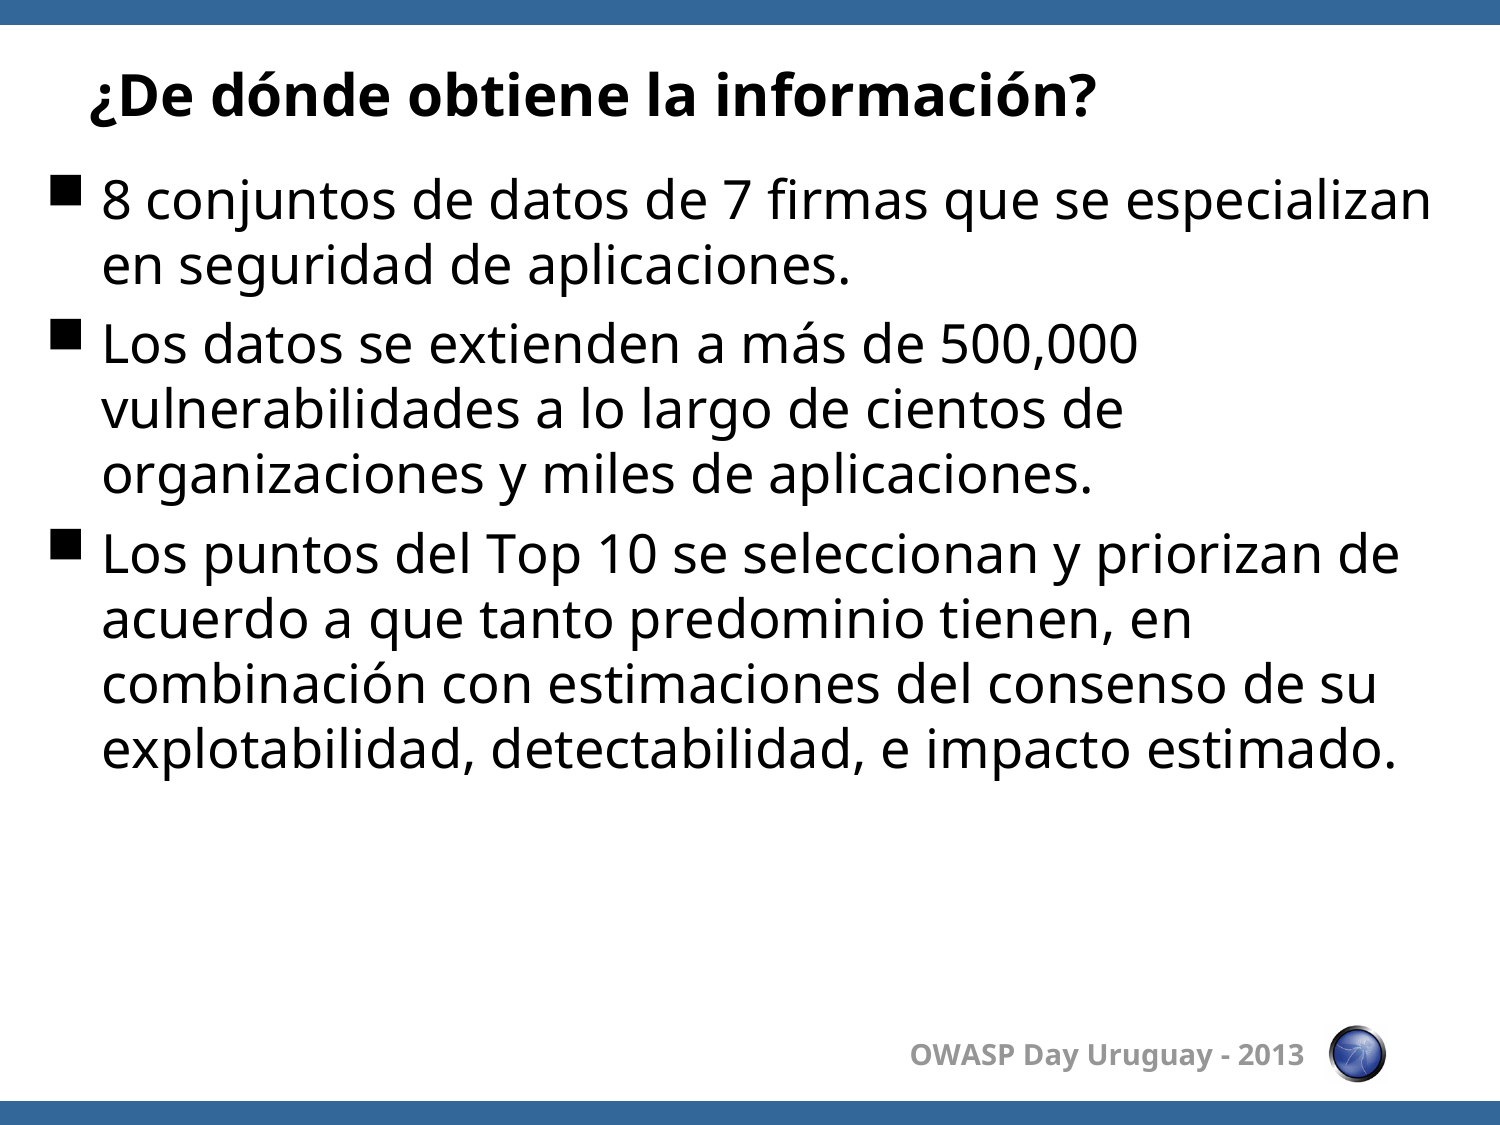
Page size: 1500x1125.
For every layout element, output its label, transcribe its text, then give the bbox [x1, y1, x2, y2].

picture [1325, 1024, 1388, 1083]
title ¿De dónde obtiene la información? [75, 28, 1426, 157]
list 8 conjuntos de datos de 7 firmas que se especializan en seguridad de aplicaciones. Los datos se extienden a más de 500,000 vulnerabilidades a lo largo de cientos de organizaciones y miles de aplicaciones. Los puntos del Top 10 se seleccionan y priorizan de acuerdo a que tanto predominio tienen, en combinación con estimaciones del consenso de su explotabilidad, detectabilidad, e impacto estimado. [30, 157, 1456, 976]
